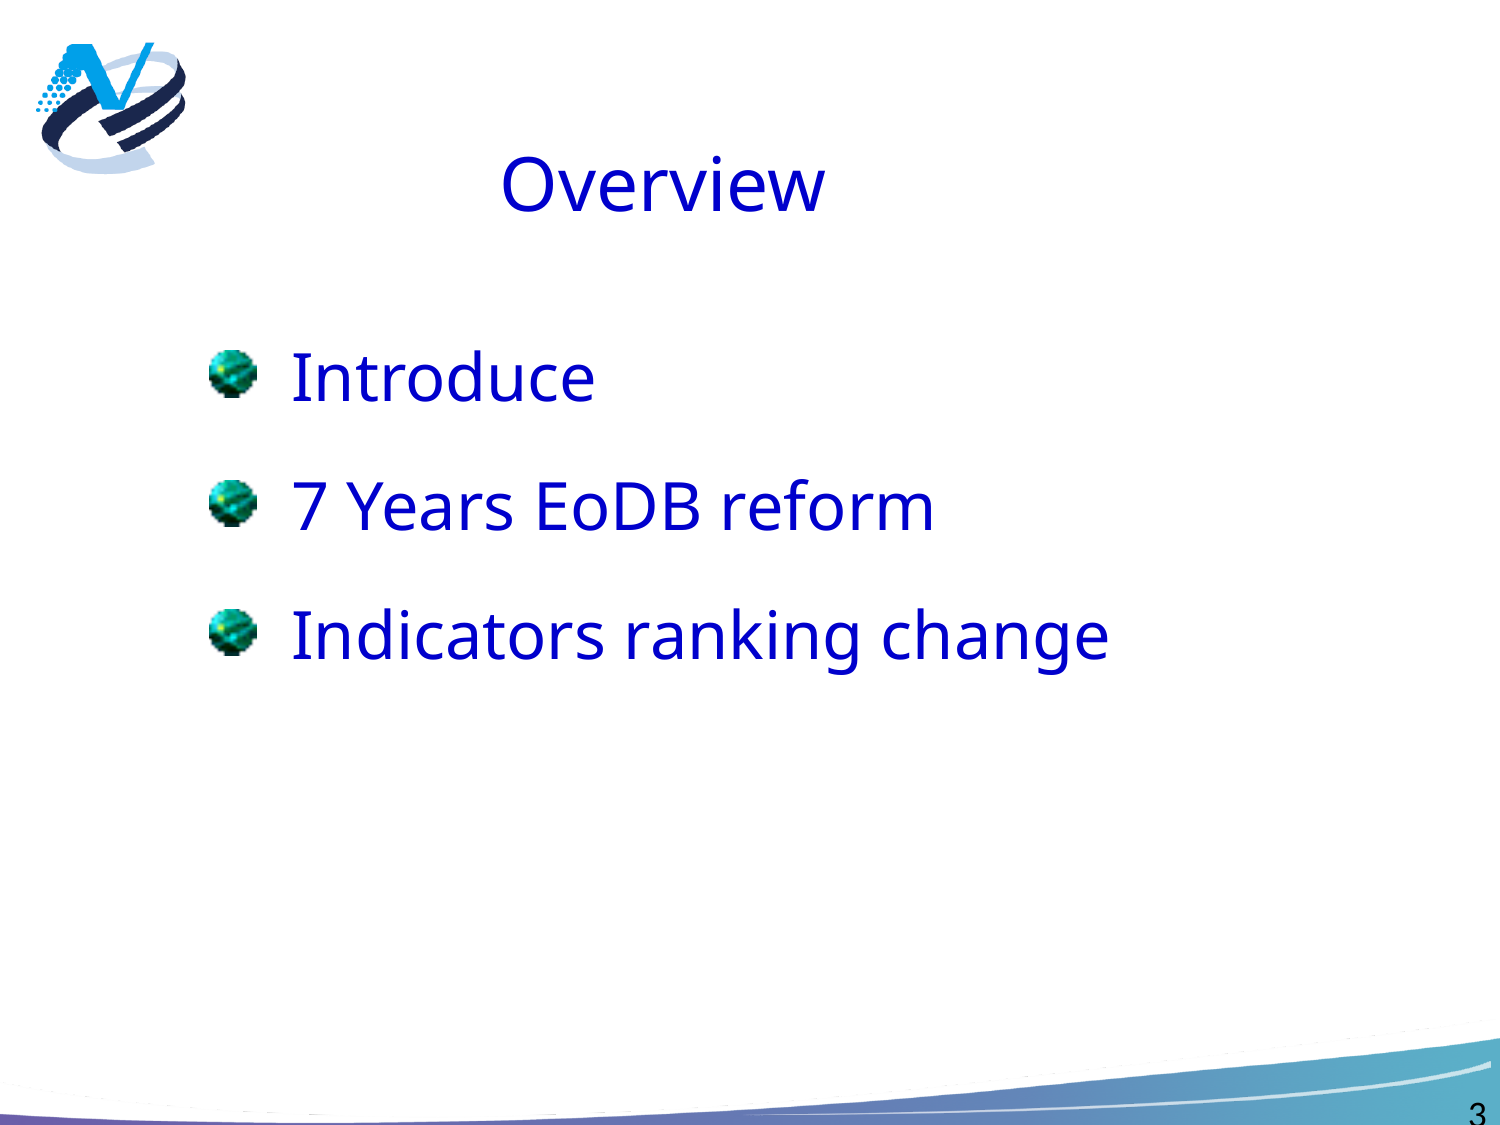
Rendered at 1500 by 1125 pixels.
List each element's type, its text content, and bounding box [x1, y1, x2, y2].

text_box 3 [1452, 1082, 1500, 1125]
text_box Overview [220, 135, 1107, 235]
text_box Introduce 7 Years EoDB reform Indicators ranking change [194, 302, 1400, 735]
